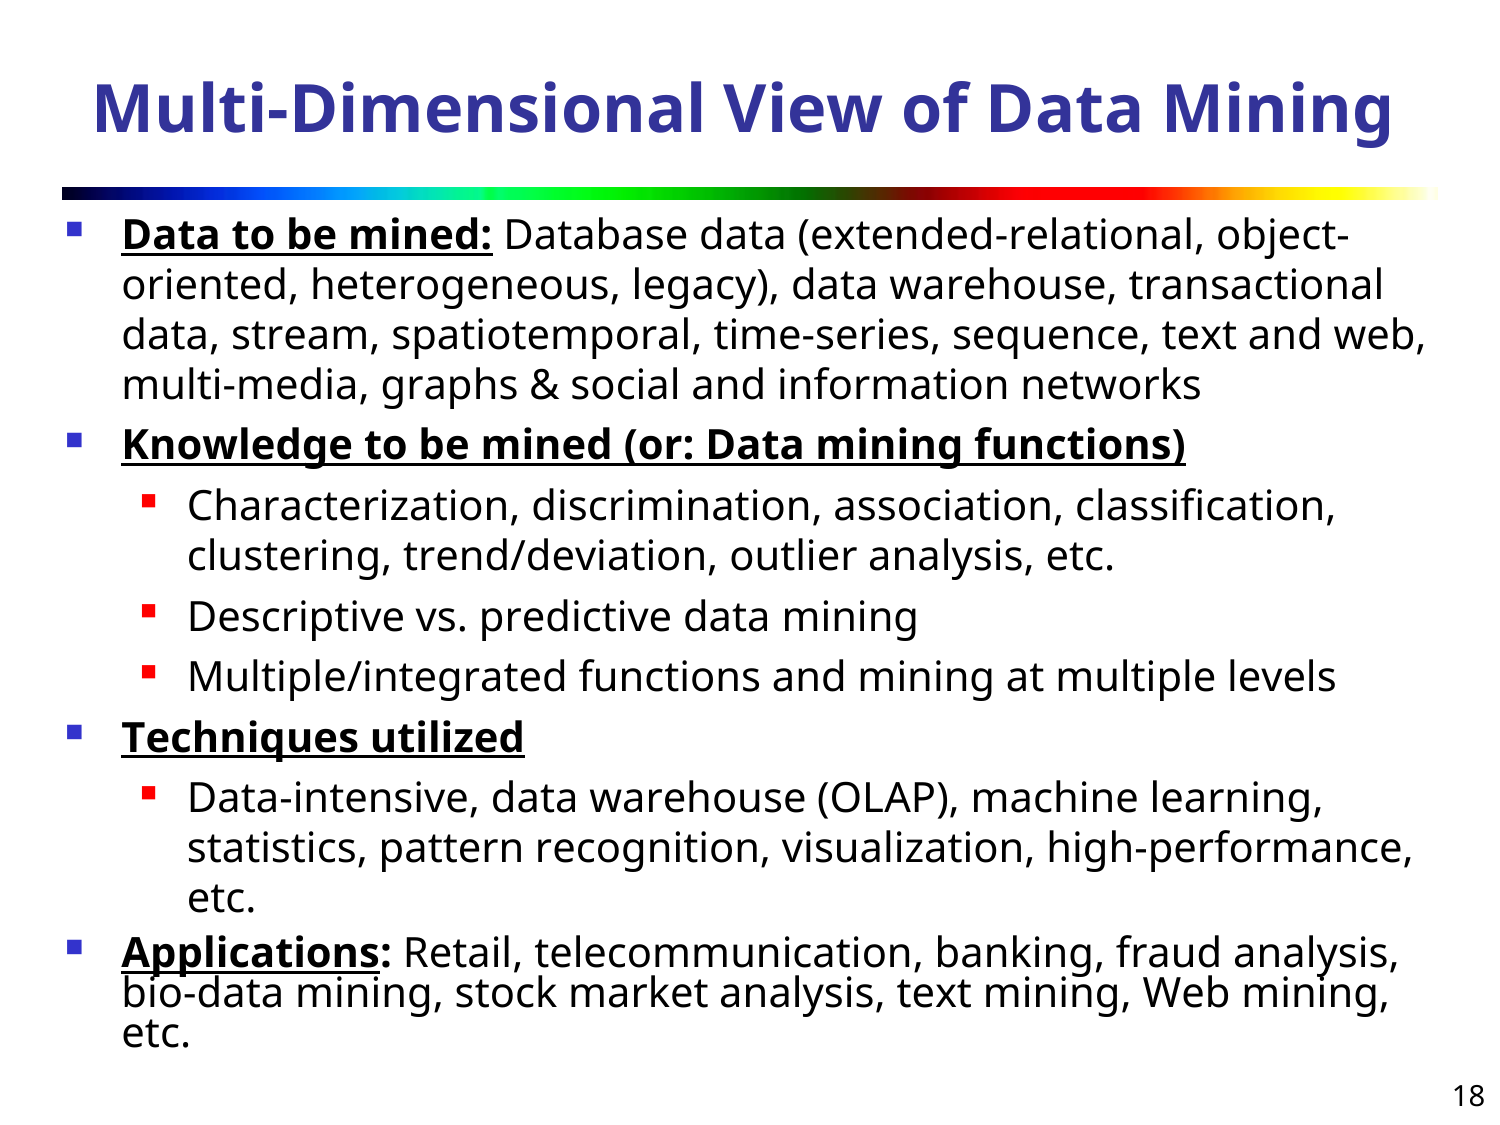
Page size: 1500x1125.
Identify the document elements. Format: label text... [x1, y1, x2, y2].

text_box <number> [1187, 1050, 1500, 1125]
list Data to be mined: Database data (extended-relational, object-oriented, heterogeneous, legacy), data warehouse, transactional data, stream, spatiotemporal, time-series, sequence, text and web, multi-media, graphs & social and information networks Knowledge to be mined (or: Data mining functions) Characterization, discrimination, association, classification, clustering, trend/deviation, outlier analysis, etc. Descriptive vs. predictive data mining Multiple/integrated functions and mining at multiple levels Techniques utilized Data-intensive, data warehouse (OLAP), machine learning, statistics, pattern recognition, visualization, high-performance, etc. Applications: Retail, telecommunication, banking, fraud analysis, bio-data mining, stock market analysis, text mining, Web mining, etc. [50, 200, 1476, 1113]
title Multi-Dimensional View of Data Mining [49, 18, 1438, 194]
